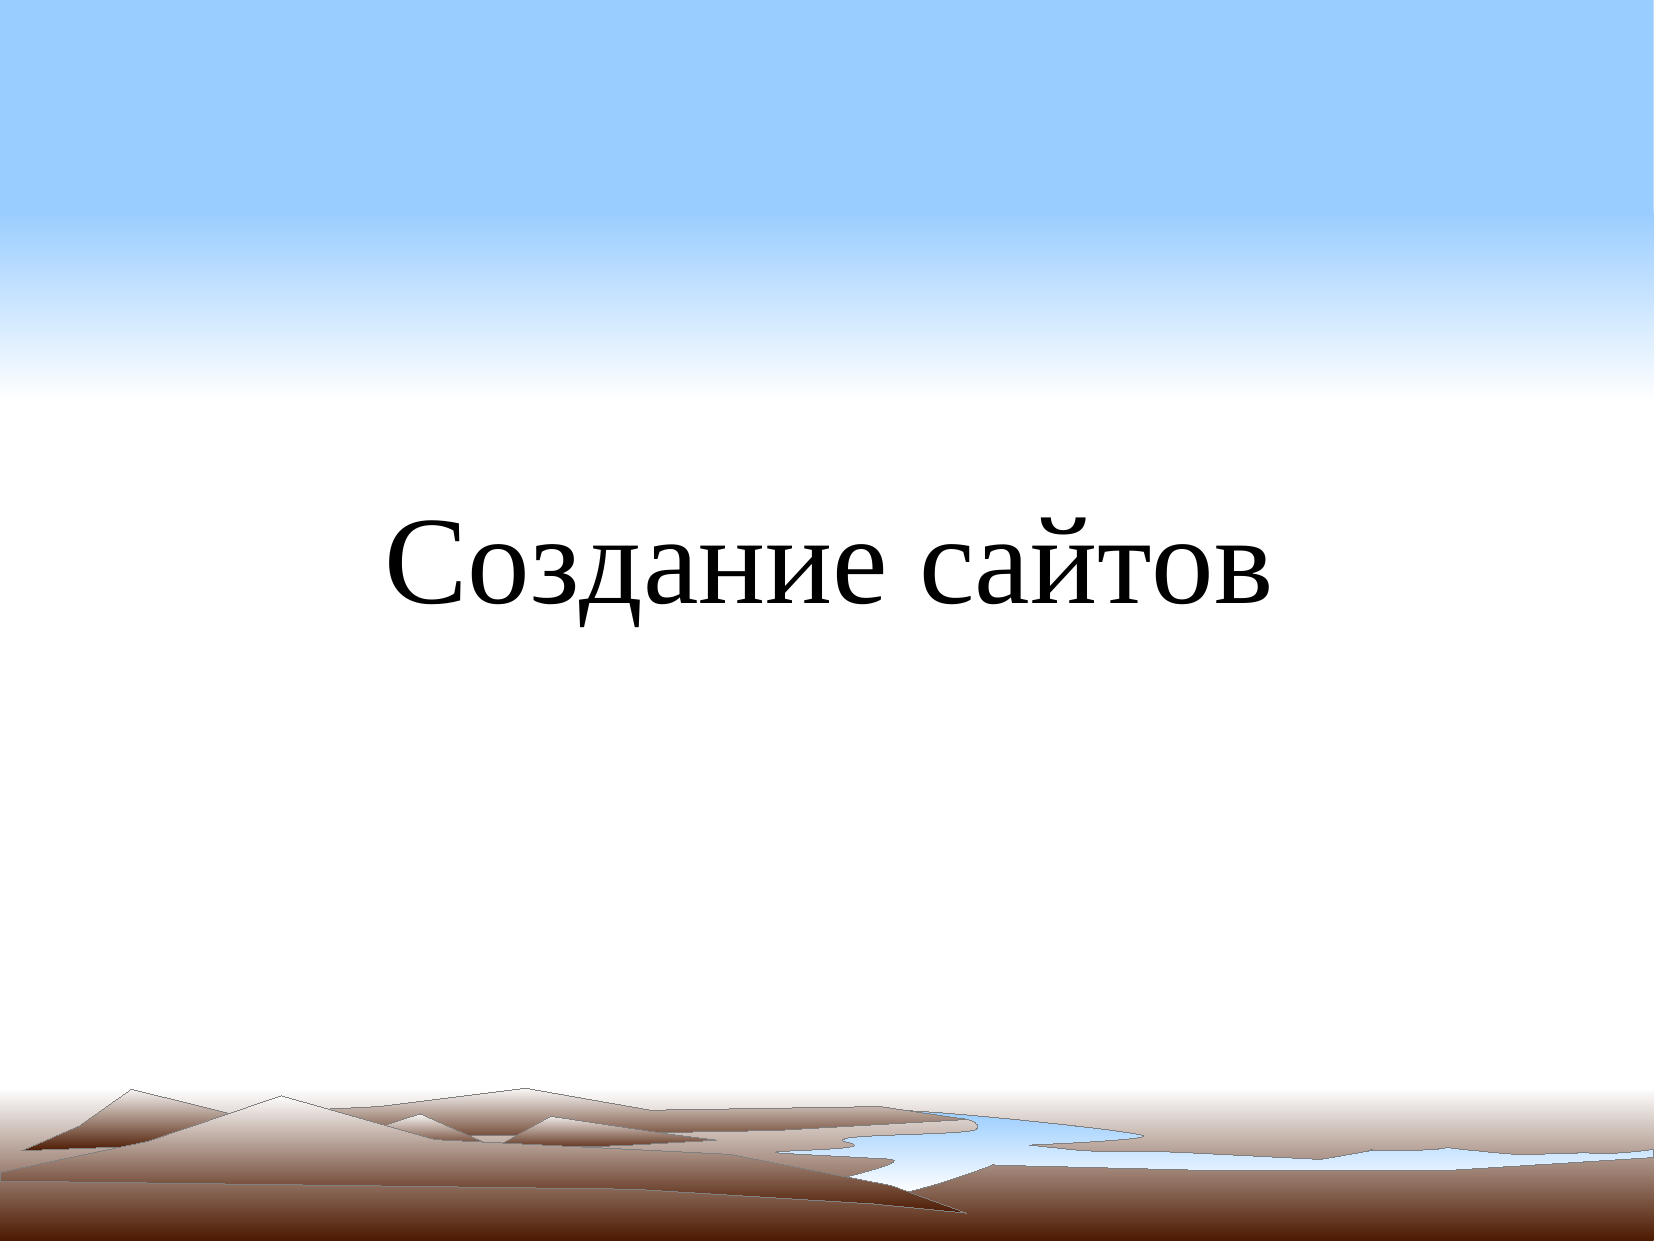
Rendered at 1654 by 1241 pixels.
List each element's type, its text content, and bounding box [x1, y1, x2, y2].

title Создание сайтов [64, 354, 1595, 768]
